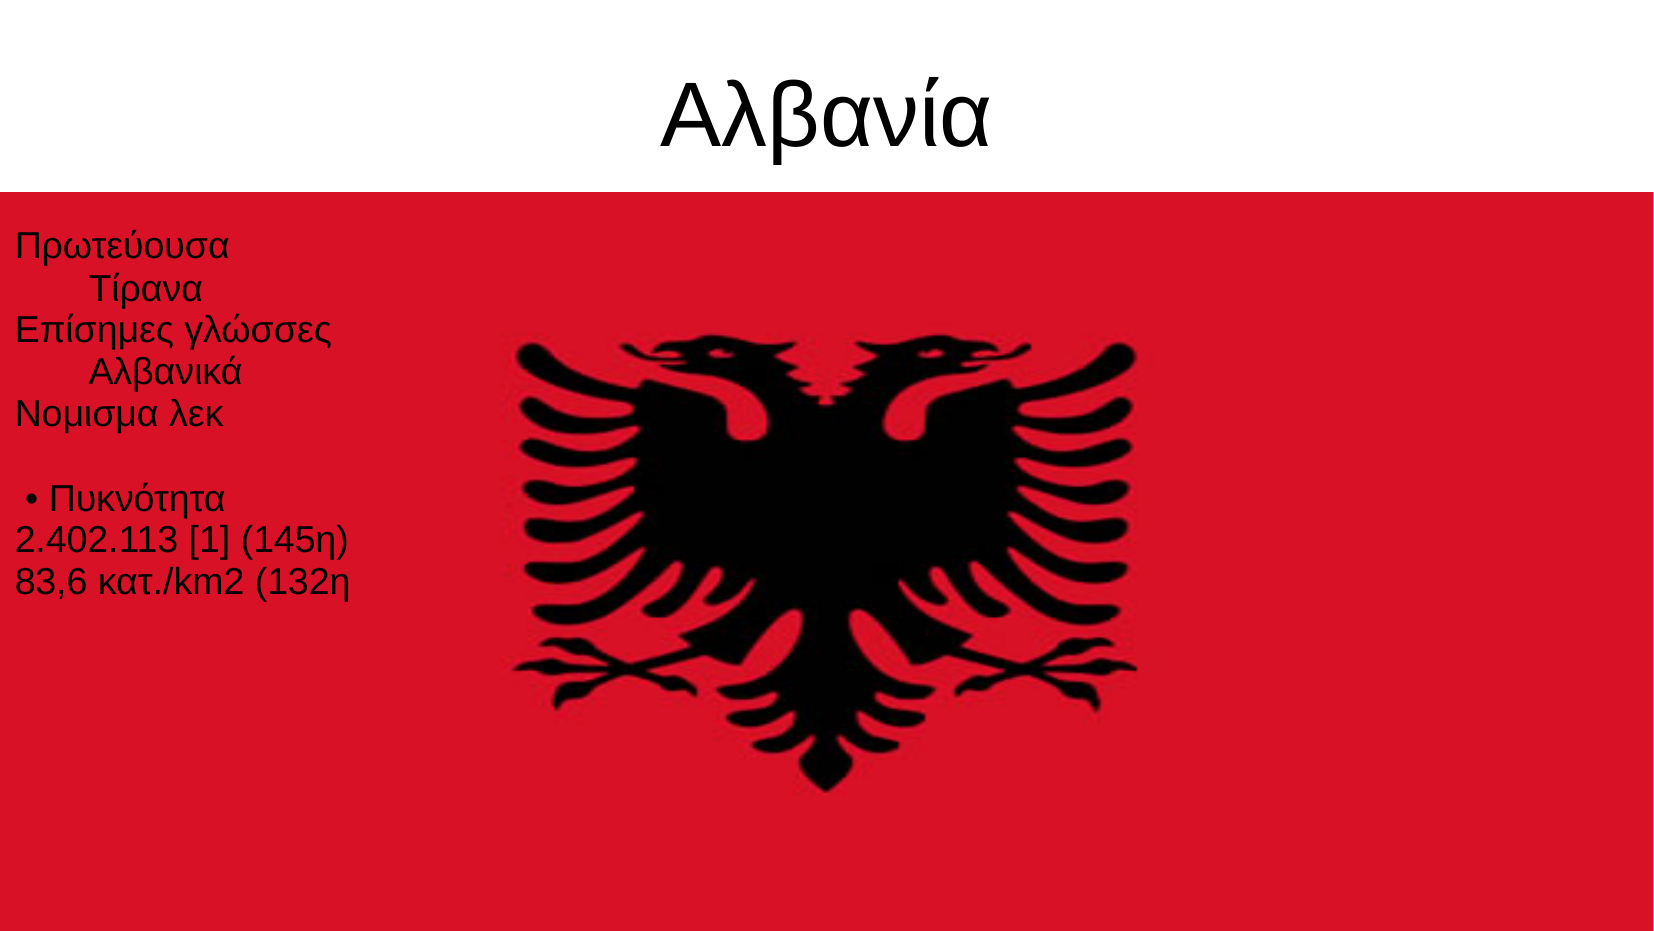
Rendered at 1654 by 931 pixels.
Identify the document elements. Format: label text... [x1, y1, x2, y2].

title Αλβανία [82, 37, 1571, 192]
picture [0, 192, 1654, 931]
text_box Πρωτεύουσα Τίρανα Επίσημες γλώσσες Αλβανικά Νομισμα λεκ • Πυκνότητα 2.402.113 [1] (145η) 83,6 κατ./km2 (132η [0, 217, 1315, 931]
